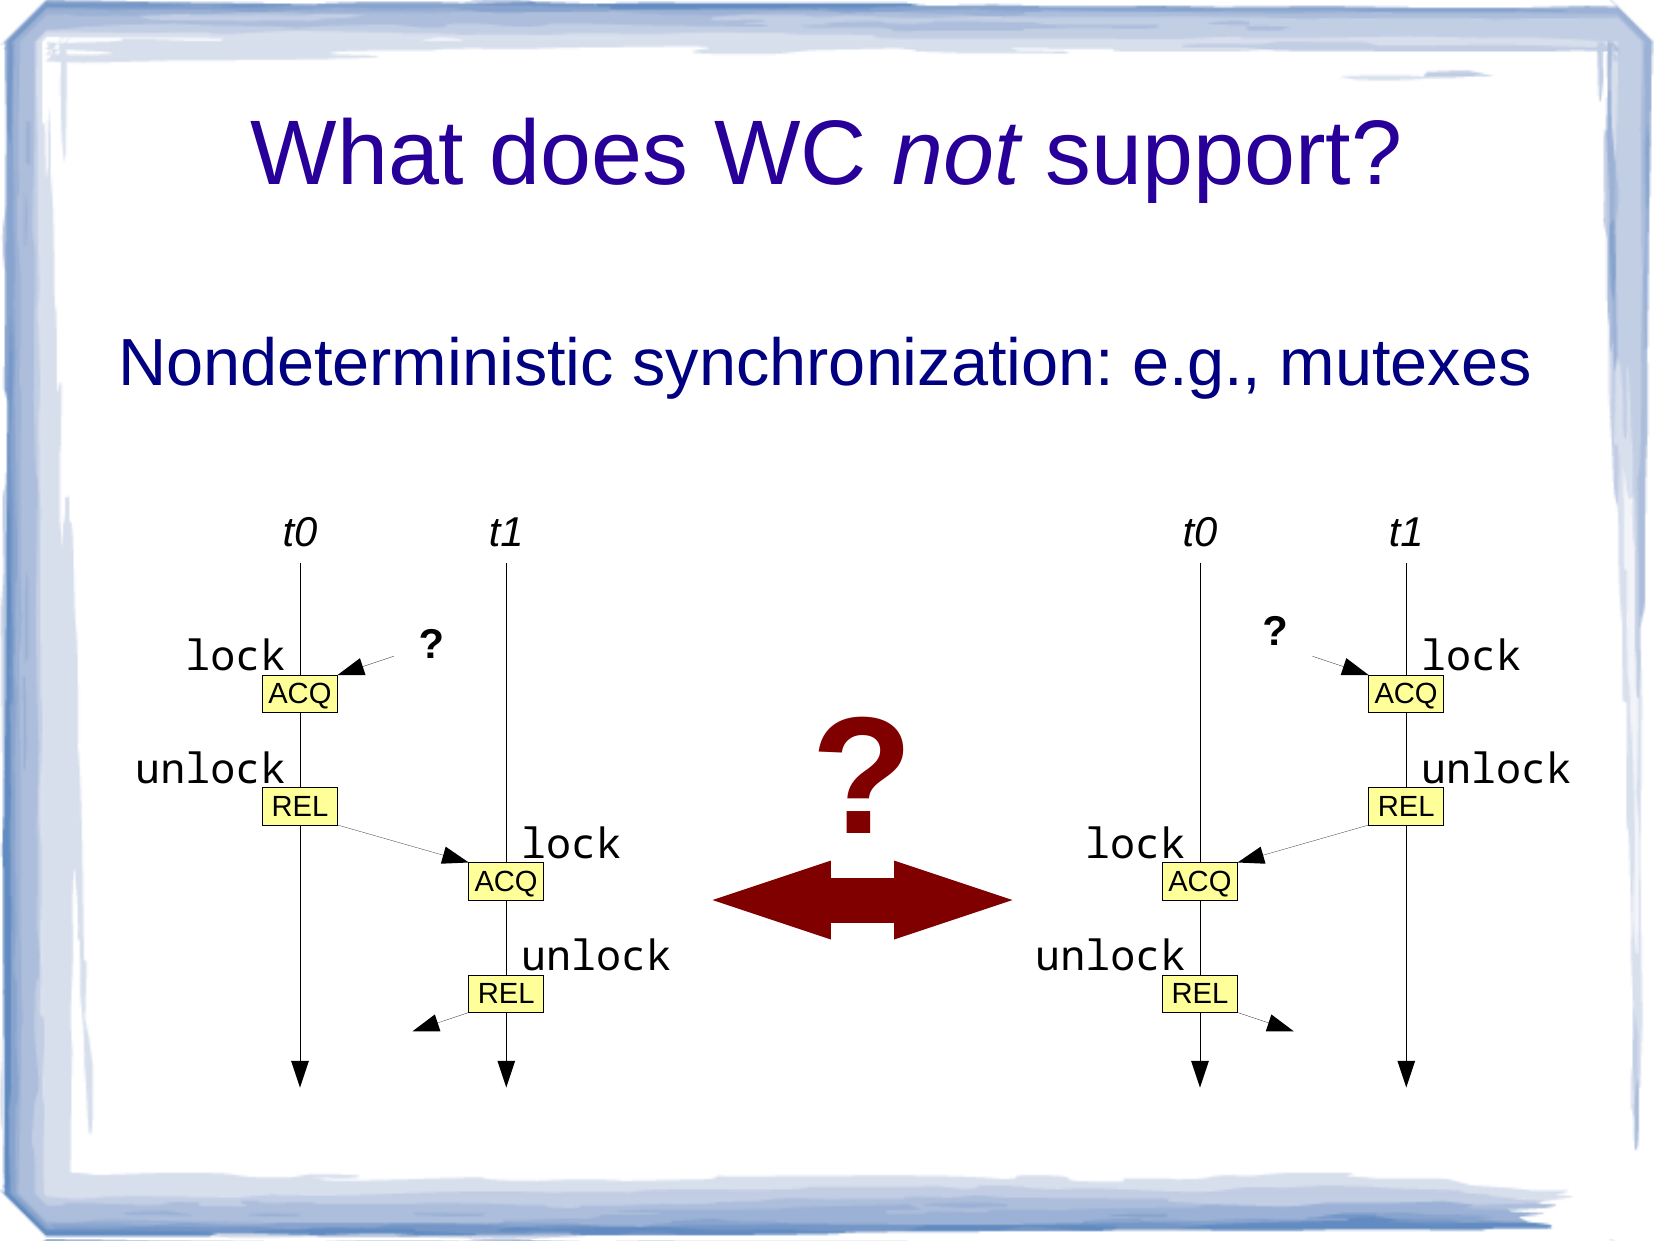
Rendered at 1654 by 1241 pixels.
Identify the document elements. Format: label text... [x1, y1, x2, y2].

text_box unlock [506, 918, 713, 976]
text_box REL [468, 975, 544, 1013]
text_box unlock [93, 730, 301, 788]
text_box ACQ [262, 675, 338, 713]
text_box ACQ [1368, 675, 1444, 713]
text_box ? [393, 613, 469, 676]
text_box t0 [262, 501, 338, 563]
text_box ACQ [468, 862, 544, 901]
text_box lock [1406, 618, 1575, 676]
title What does WC not support? [82, 49, 1571, 257]
list Nondeterministic synchronization: e.g., mutexes [118, 324, 1571, 400]
text_box lock [506, 805, 675, 863]
text_box unlock [993, 918, 1200, 976]
text_box lock [168, 618, 301, 676]
text_box ? [1237, 600, 1313, 662]
text_box ? [787, 675, 938, 876]
text_box t1 [1368, 501, 1444, 563]
text_box REL [262, 787, 338, 826]
text_box REL [1162, 975, 1238, 1013]
text_box unlock [1406, 730, 1613, 788]
text_box ACQ [1162, 862, 1238, 901]
text_box REL [1368, 787, 1444, 826]
text_box t1 [468, 501, 544, 563]
text_box lock [1068, 805, 1200, 863]
text_box t0 [1162, 501, 1238, 563]
picture [0, 0, 1654, 1241]
